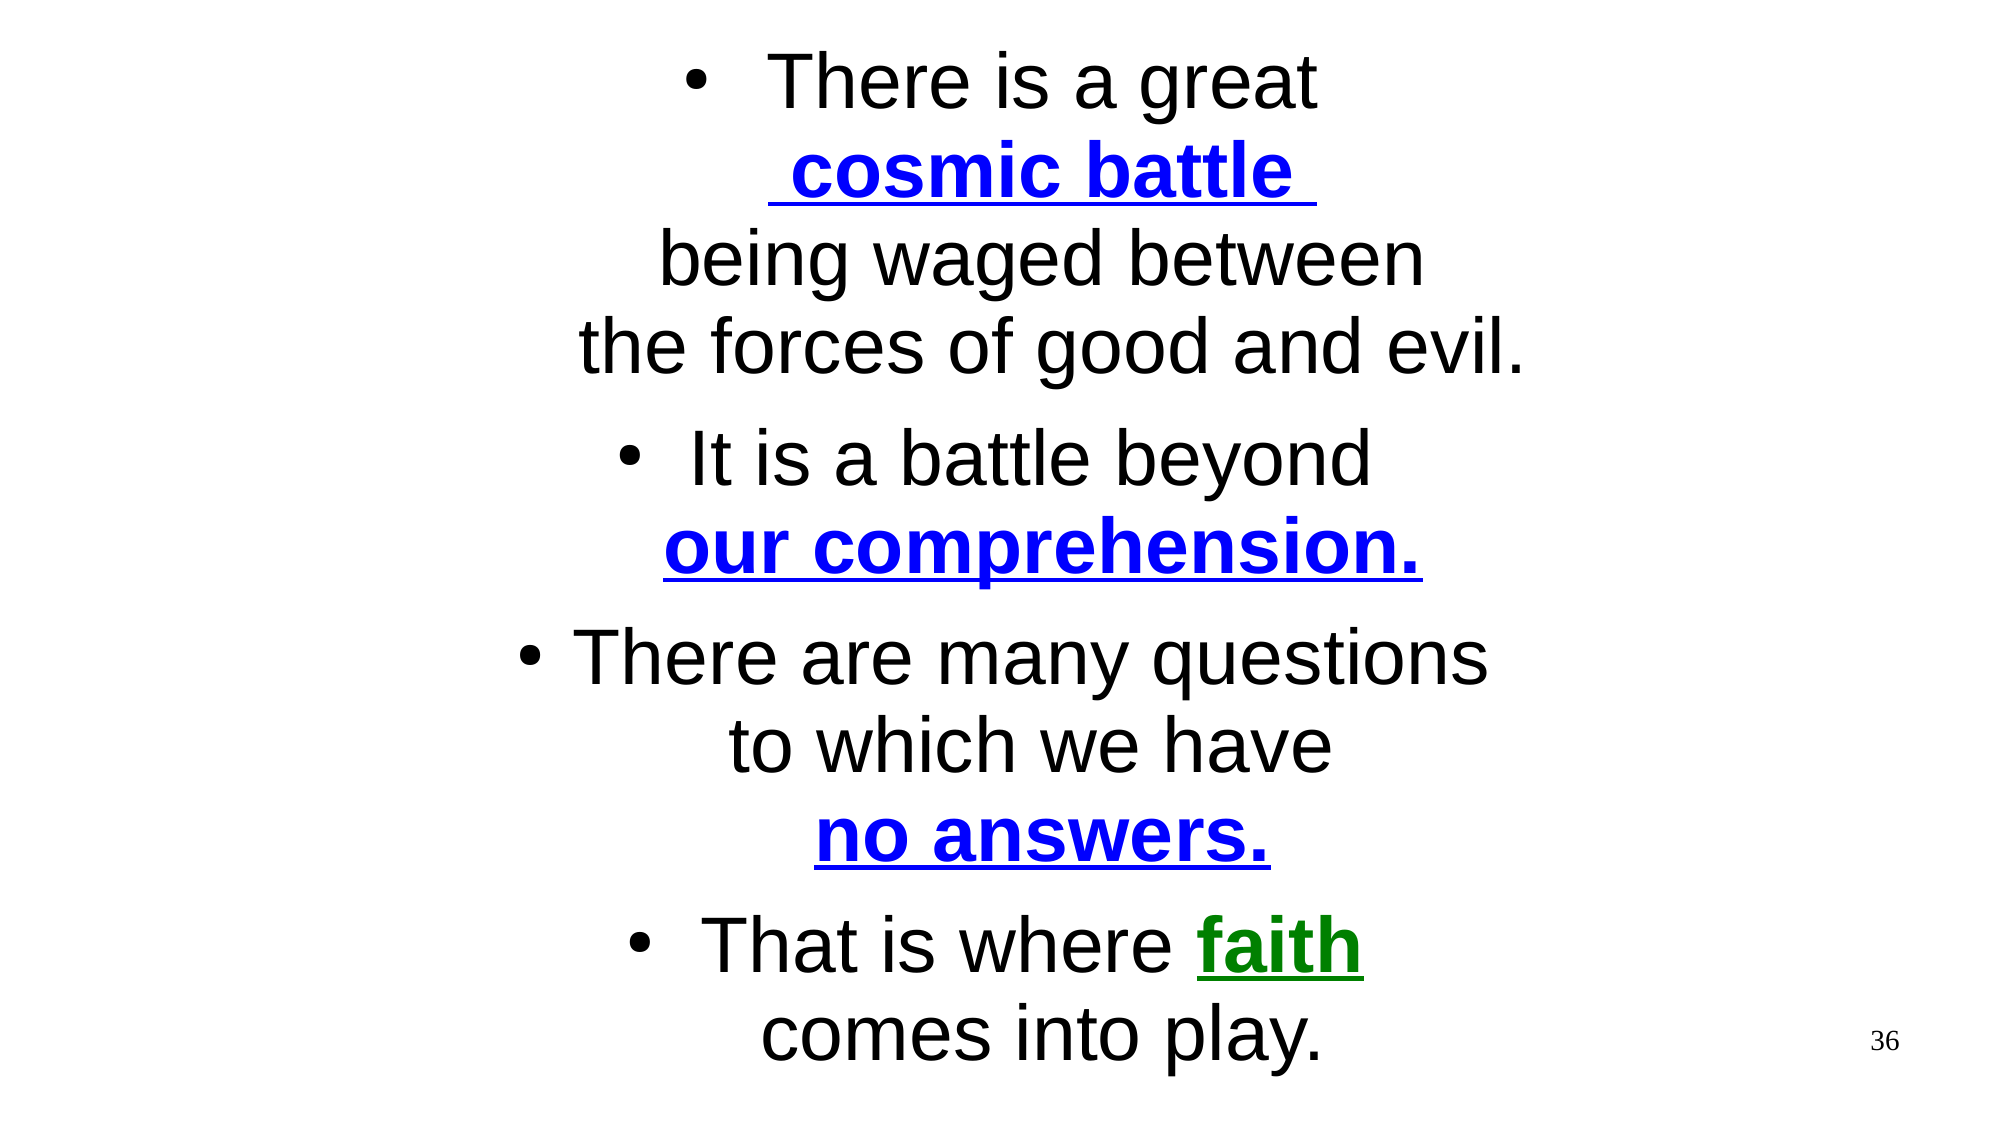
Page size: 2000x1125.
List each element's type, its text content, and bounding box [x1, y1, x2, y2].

list There is a great cosmic battle being waged between the forces of good and evil. It is a battle beyond our comprehension. There are many questions to which we have no answers. That is where faith comes into play. [37, 37, 1988, 1088]
